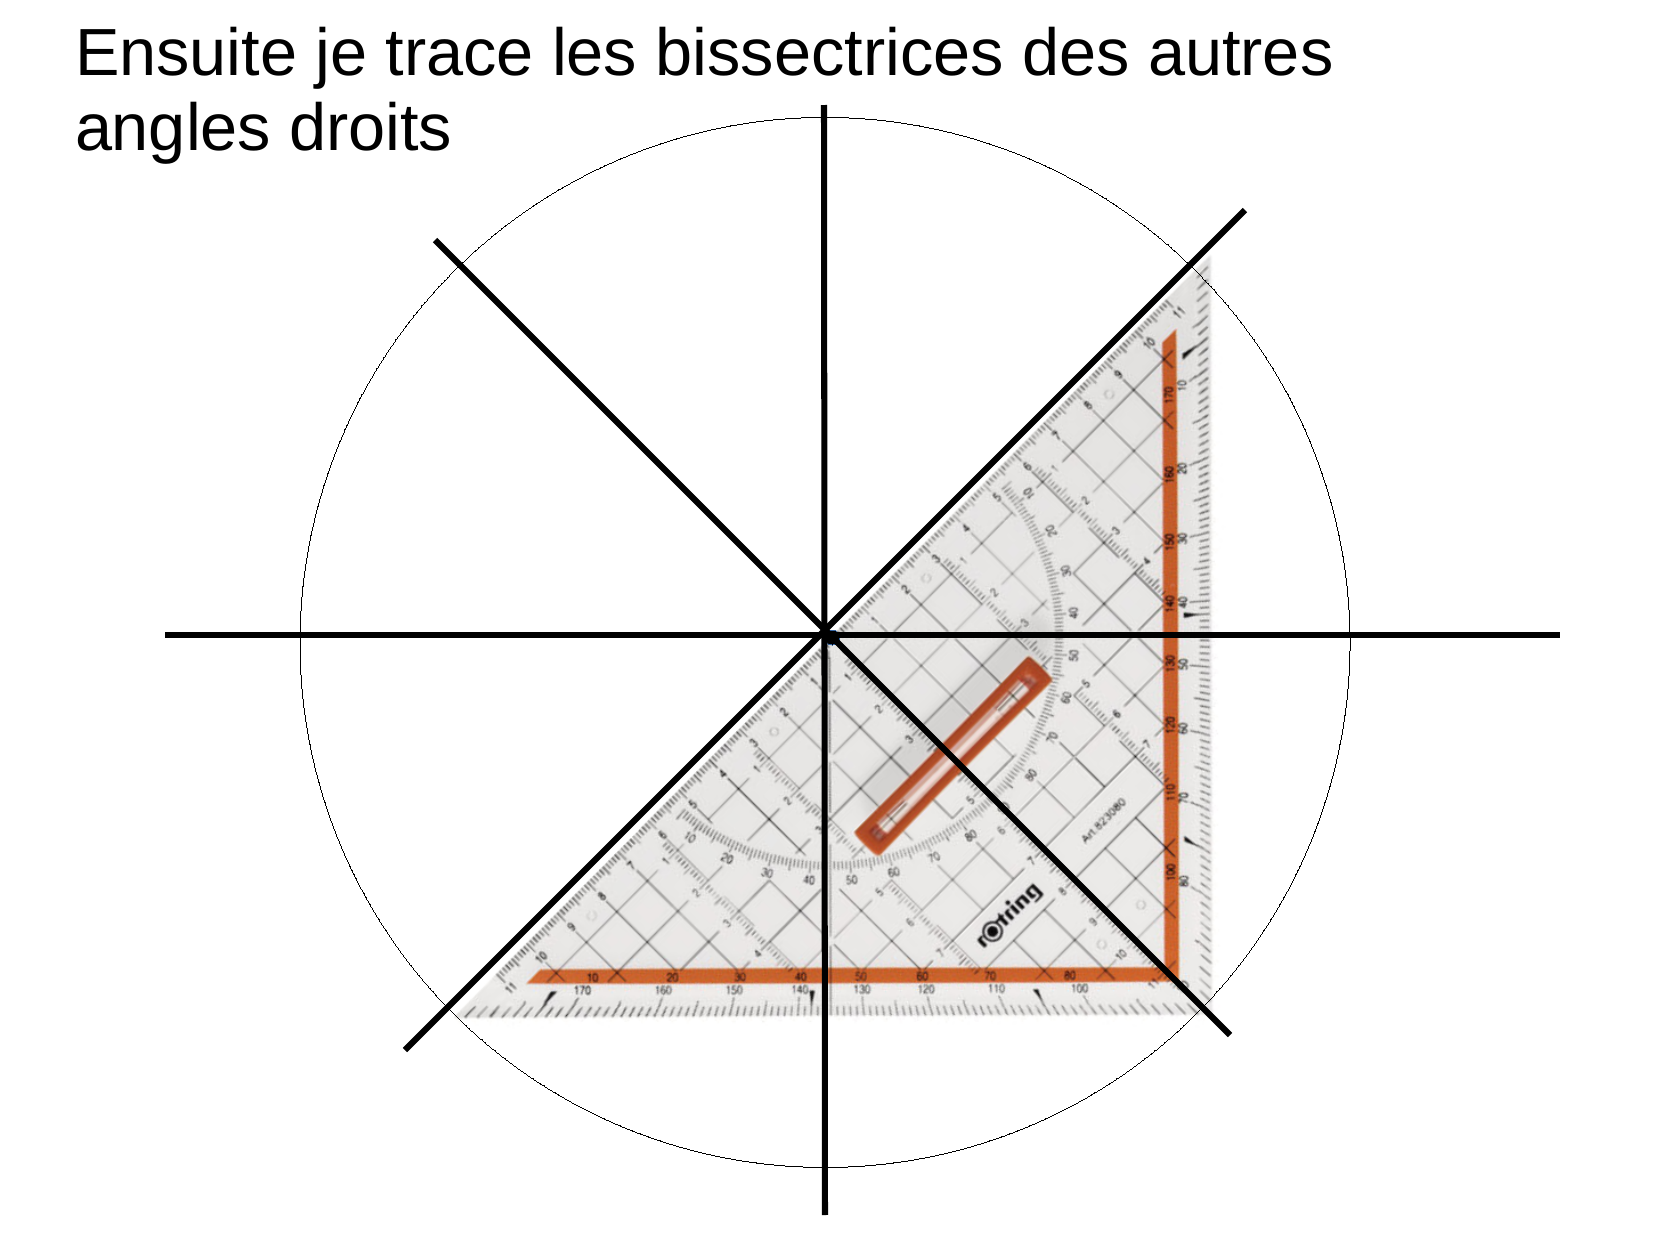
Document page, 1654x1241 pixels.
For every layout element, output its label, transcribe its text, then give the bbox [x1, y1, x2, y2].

picture [835, 254, 1591, 1013]
picture [452, 644, 1208, 1241]
text_box [828, 639, 834, 646]
title Ensuite je trace les bissectrices des autres angles droits [75, 15, 1546, 165]
